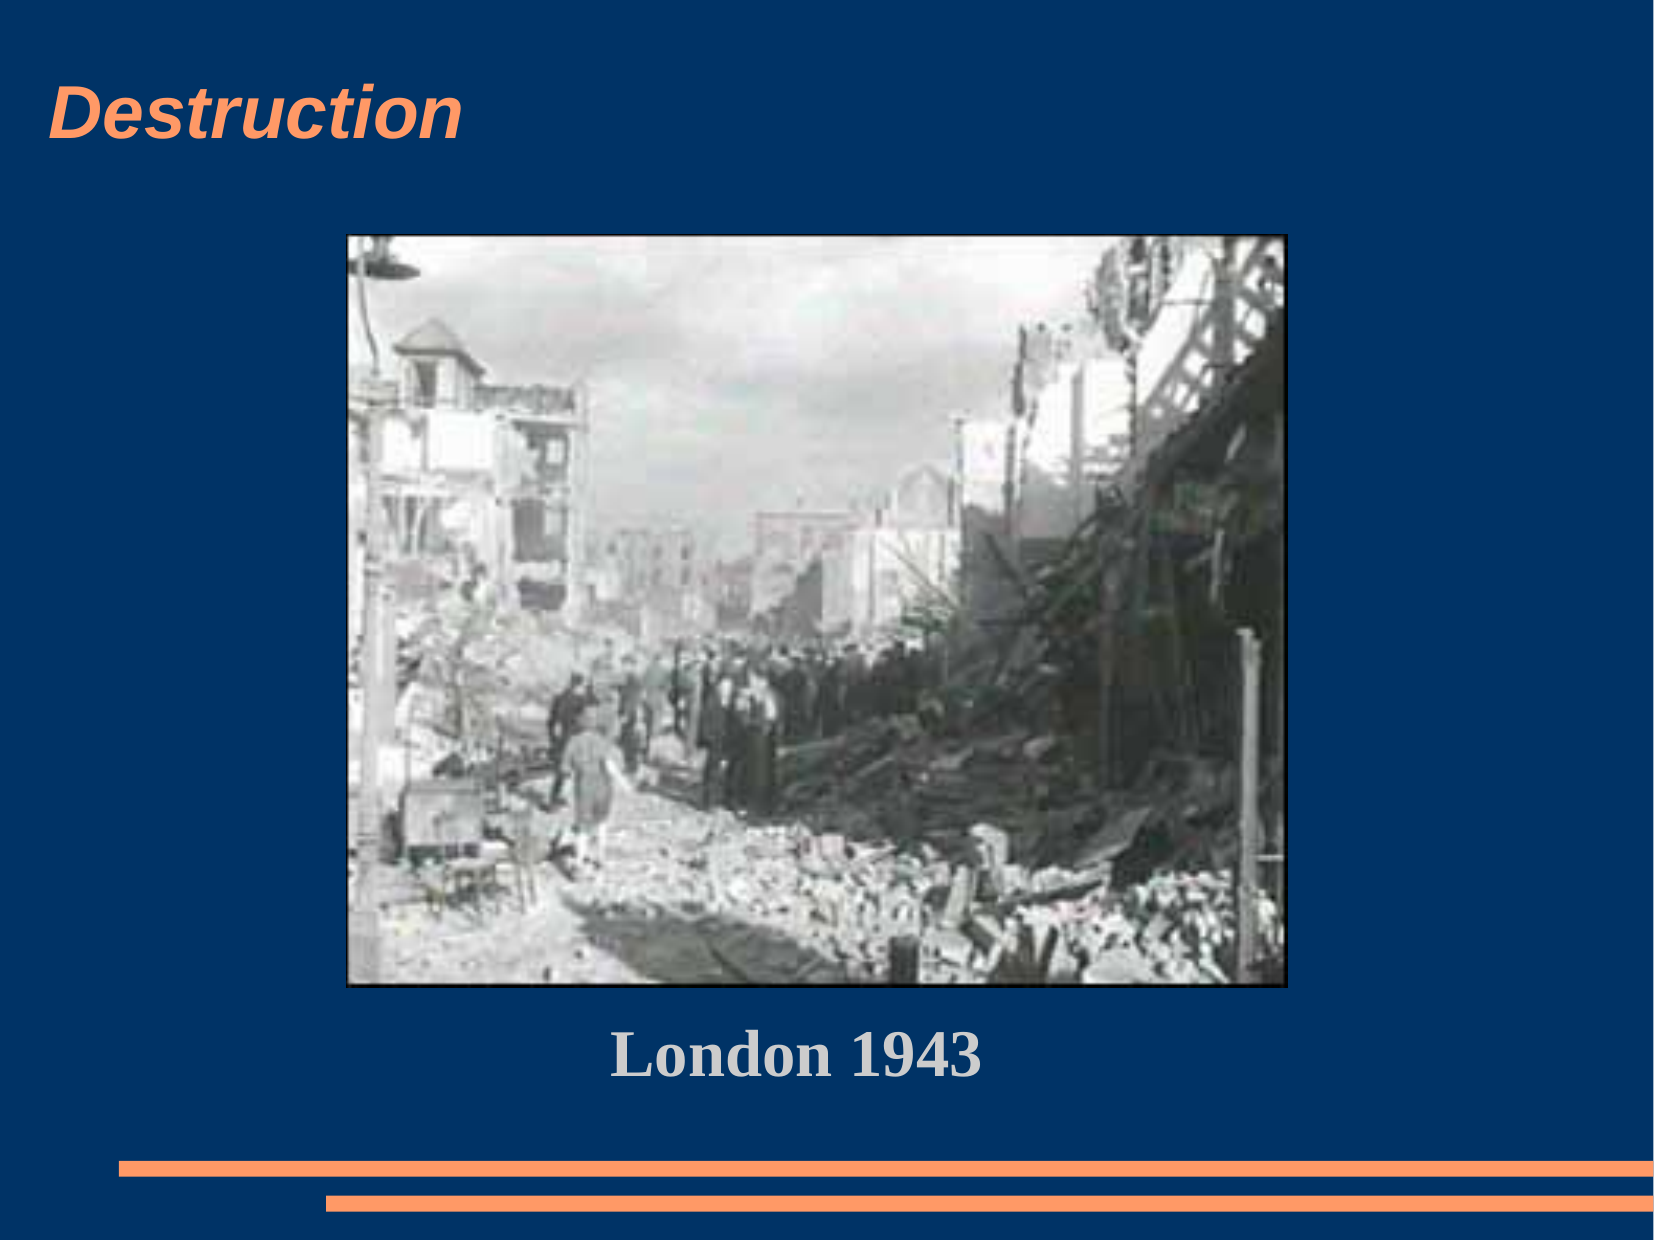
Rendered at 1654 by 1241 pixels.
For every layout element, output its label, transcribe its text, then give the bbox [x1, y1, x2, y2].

subtitle London 1943 [438, 988, 1157, 1138]
title Destruction [48, 39, 1654, 278]
picture [346, 234, 1288, 988]
